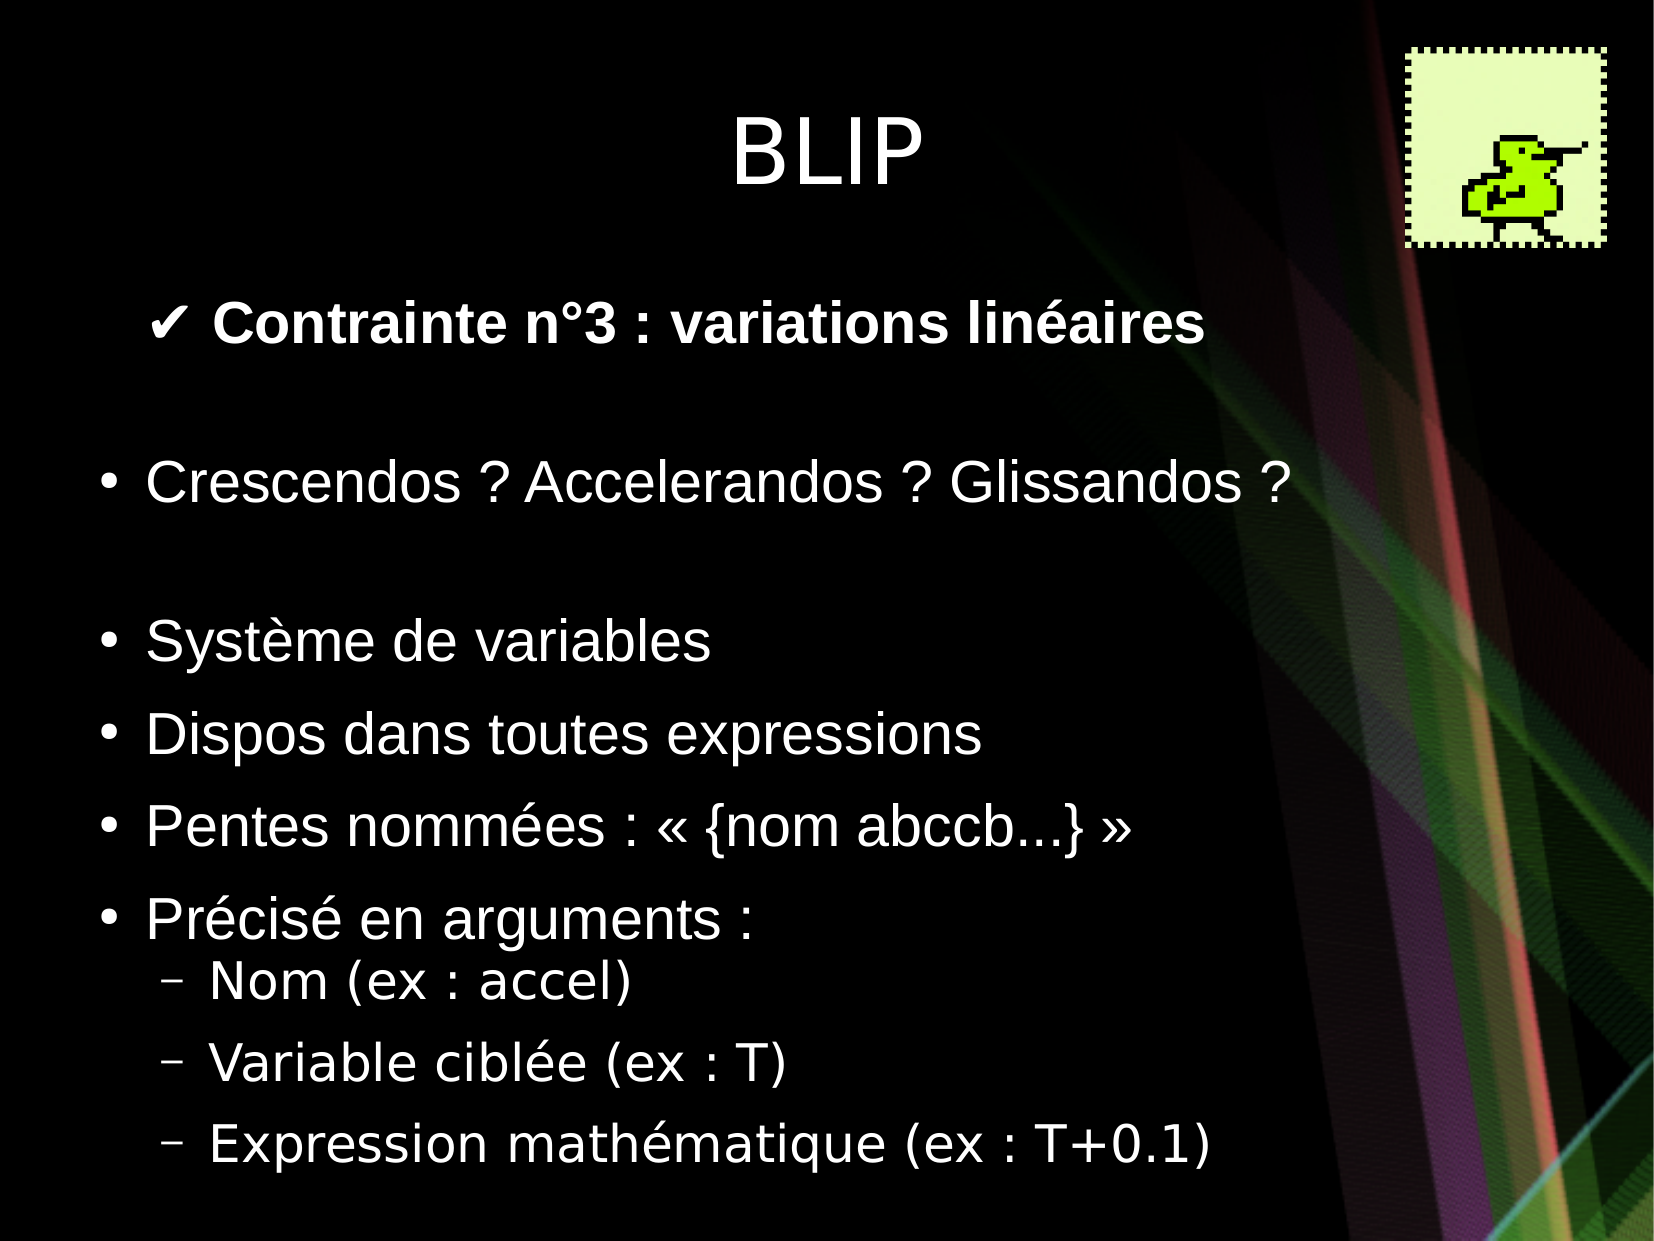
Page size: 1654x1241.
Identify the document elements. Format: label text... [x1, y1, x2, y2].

picture [0, 0, 1654, 1241]
title BLIP [82, 49, 1571, 257]
list ✔️ Contrainte n°3 : variations linéaires Crescendos ? Accelerandos ? Glissandos ? Système de variables Dispos dans toutes expressions Pentes nommées : « {nom abccb...} » Précisé en arguments : Nom (ex : accel) Variable ciblée (ex : T) Expression mathématique (ex : T+0.1) [82, 290, 1571, 1182]
